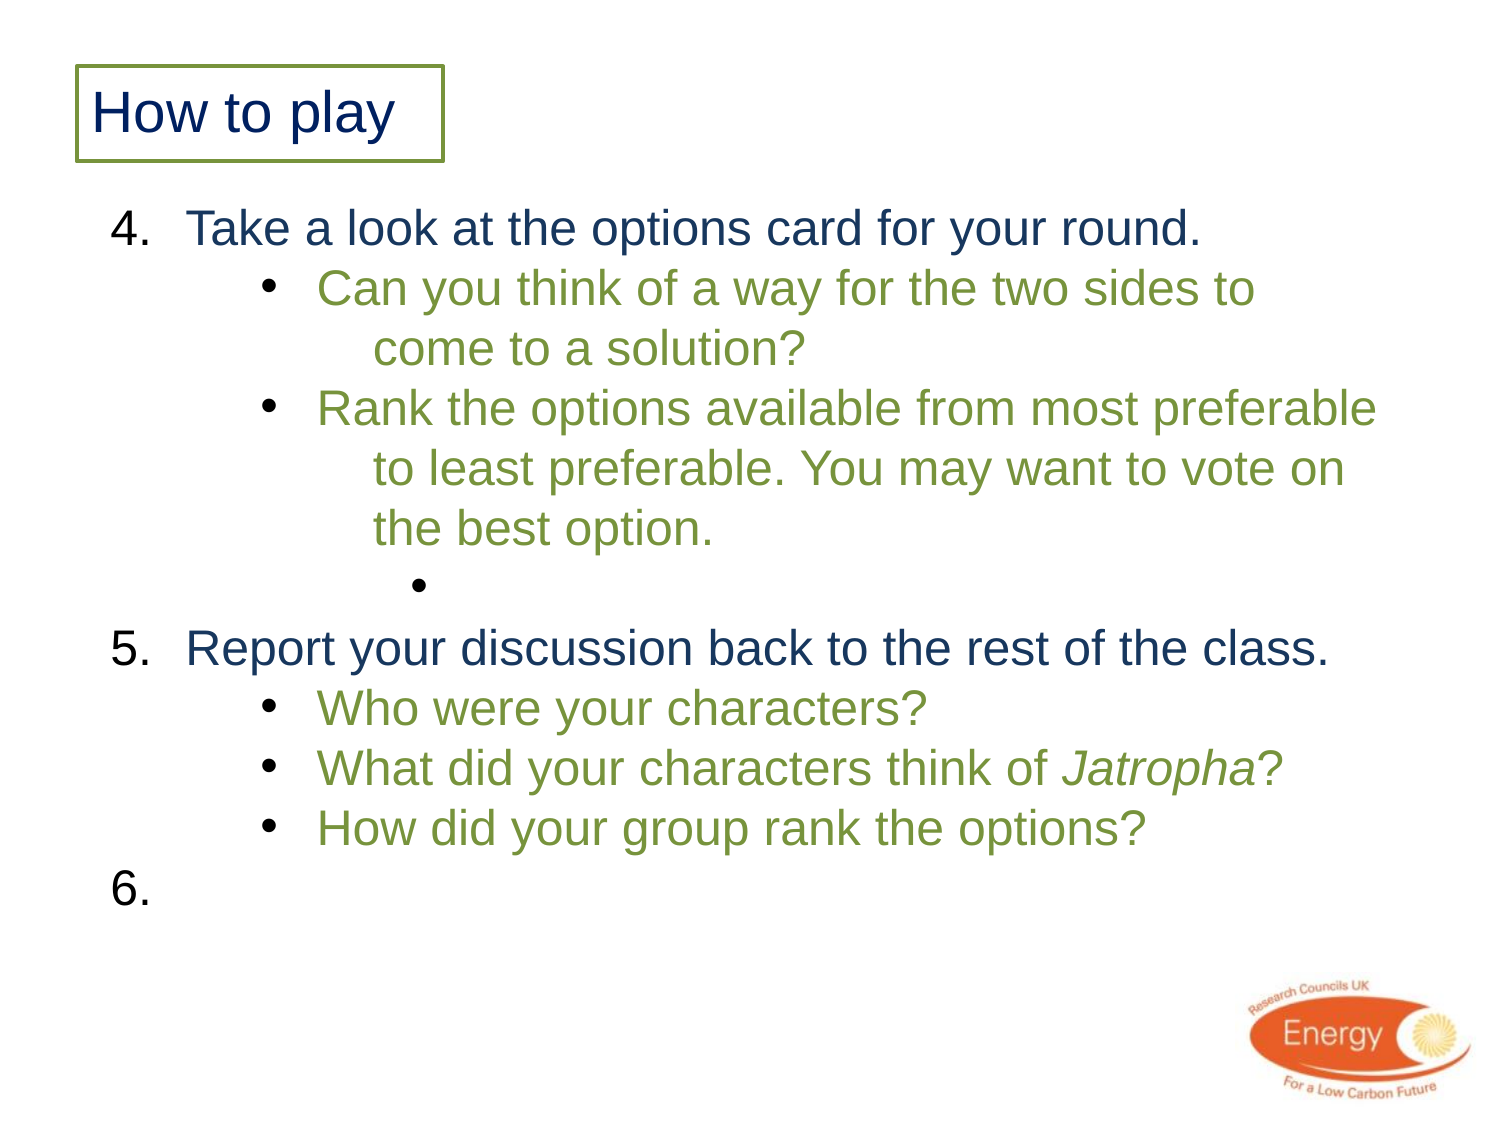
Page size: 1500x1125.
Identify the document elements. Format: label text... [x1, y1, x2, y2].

text_box Take a look at the options card for your round. Can you think of a way for the two sides to come to a solution? Rank the options available from most preferable to least preferable. You may want to vote on the best option. Report your discussion back to the rest of the class. Who were your characters? What did your characters think of Jatropha? How did your group rank the options? [95, 188, 1395, 983]
text_box How to play [76, 66, 443, 162]
